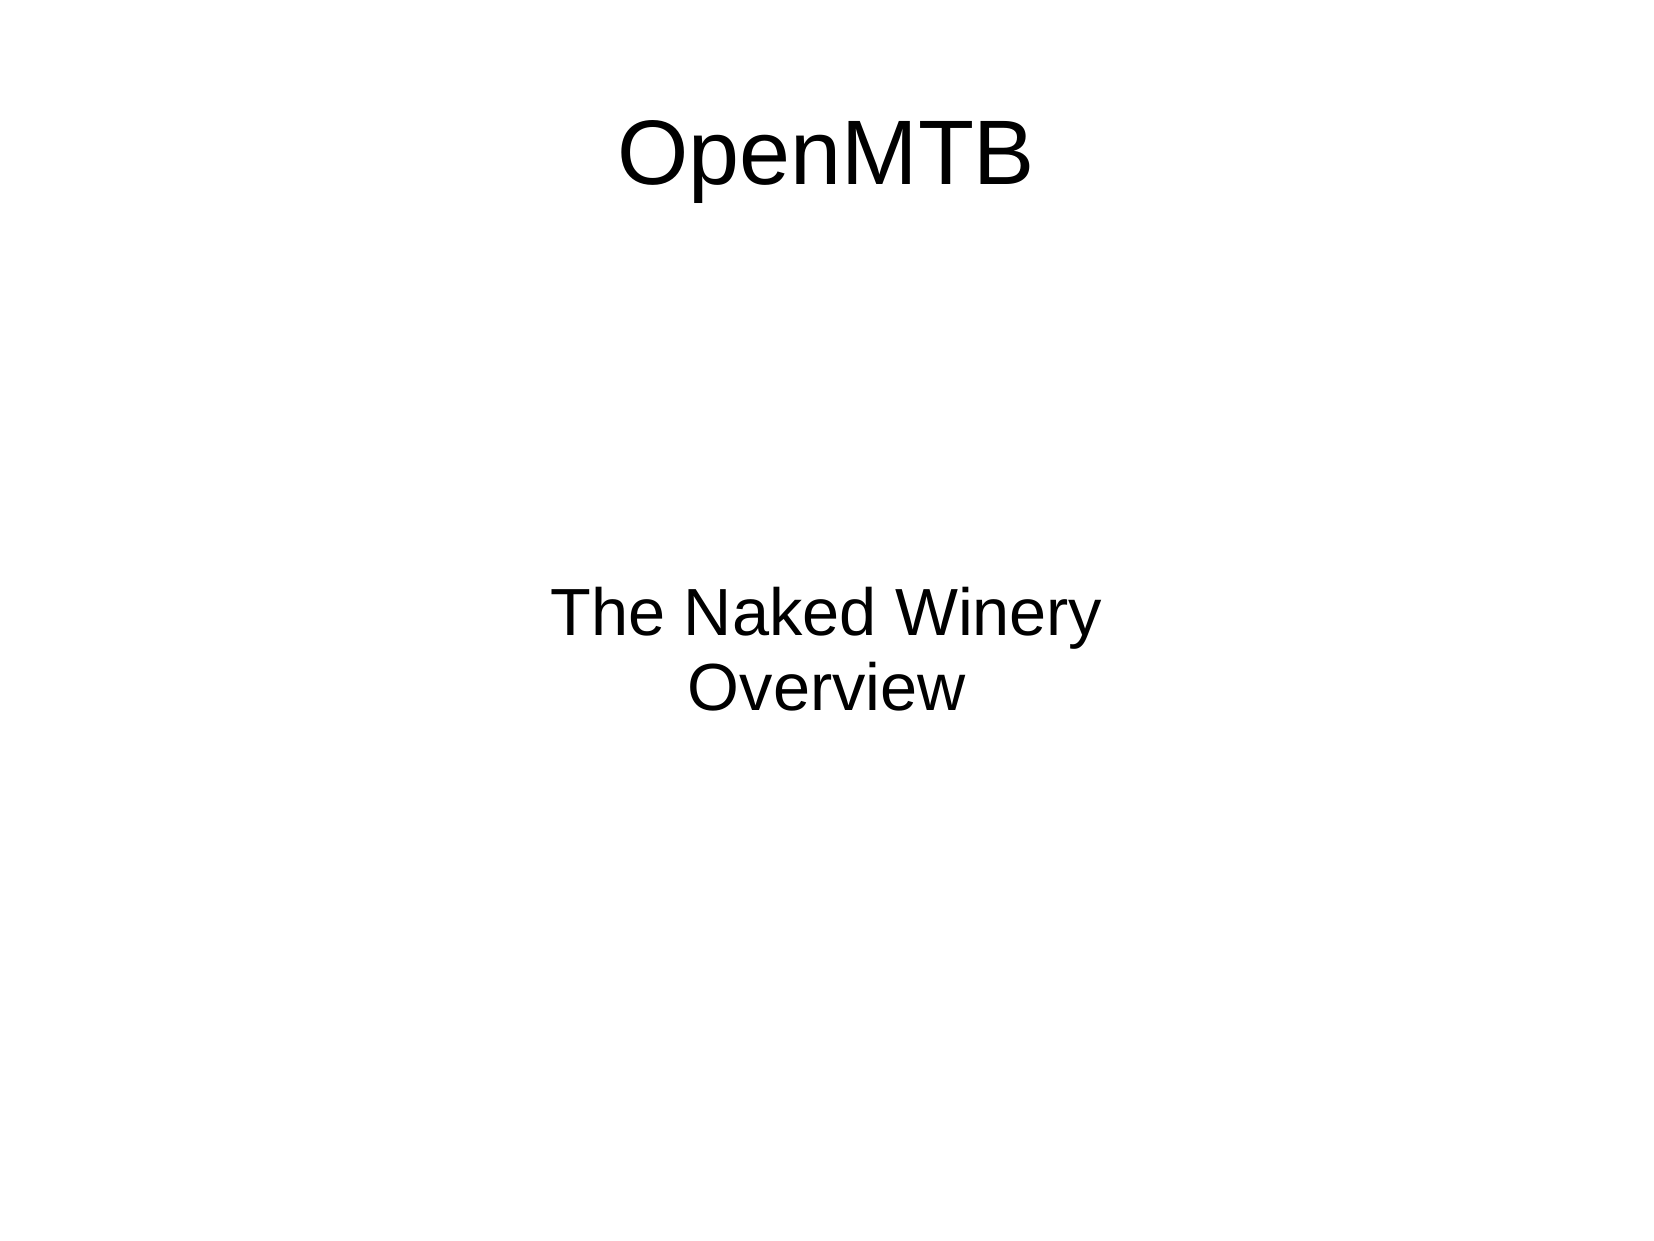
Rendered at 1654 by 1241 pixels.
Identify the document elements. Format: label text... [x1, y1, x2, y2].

subtitle The Naked Winery Overview [82, 290, 1571, 1010]
title OpenMTB [82, 49, 1571, 257]
